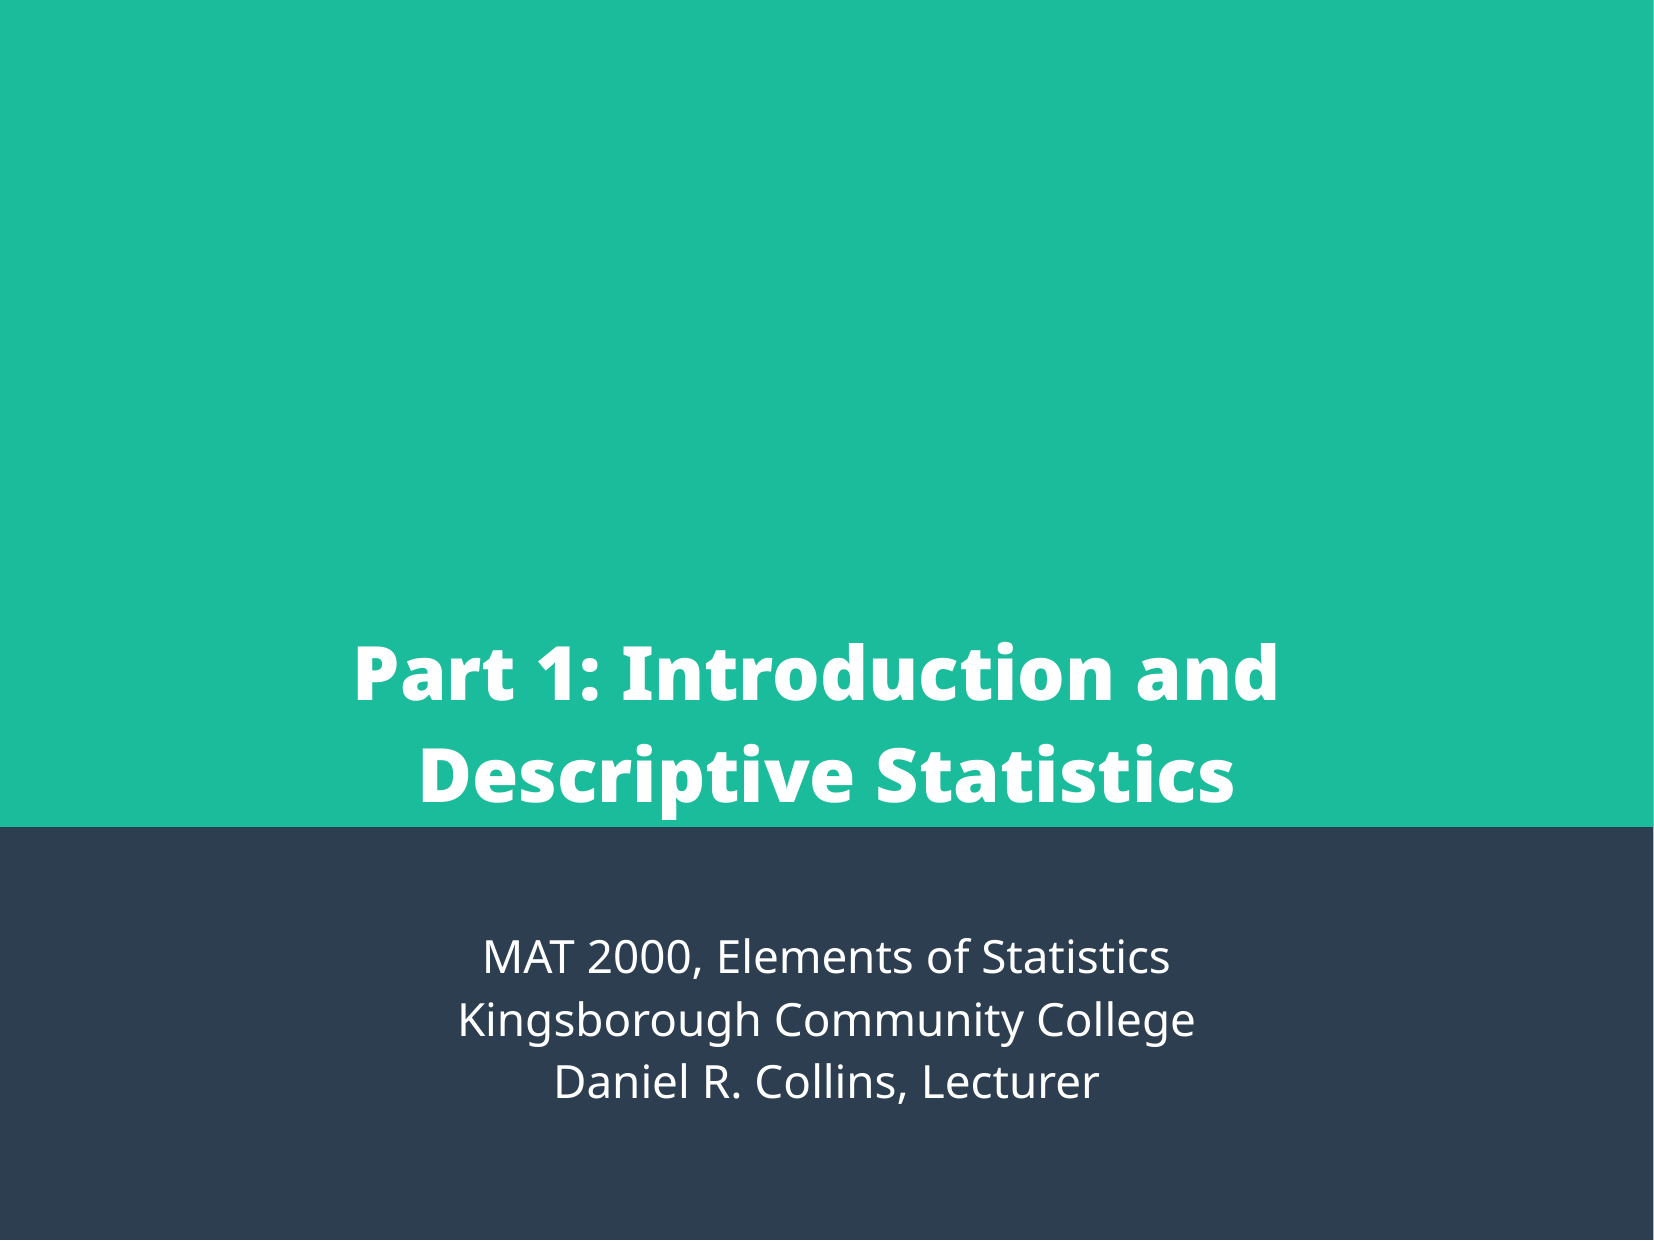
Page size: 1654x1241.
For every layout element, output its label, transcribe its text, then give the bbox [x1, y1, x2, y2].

title Part 1: Introduction and Descriptive Statistics [59, 620, 1595, 778]
subtitle MAT 2000, Elements of Statistics Kingsborough Community College Daniel R. Collins, Lecturer [59, 856, 1595, 1182]
